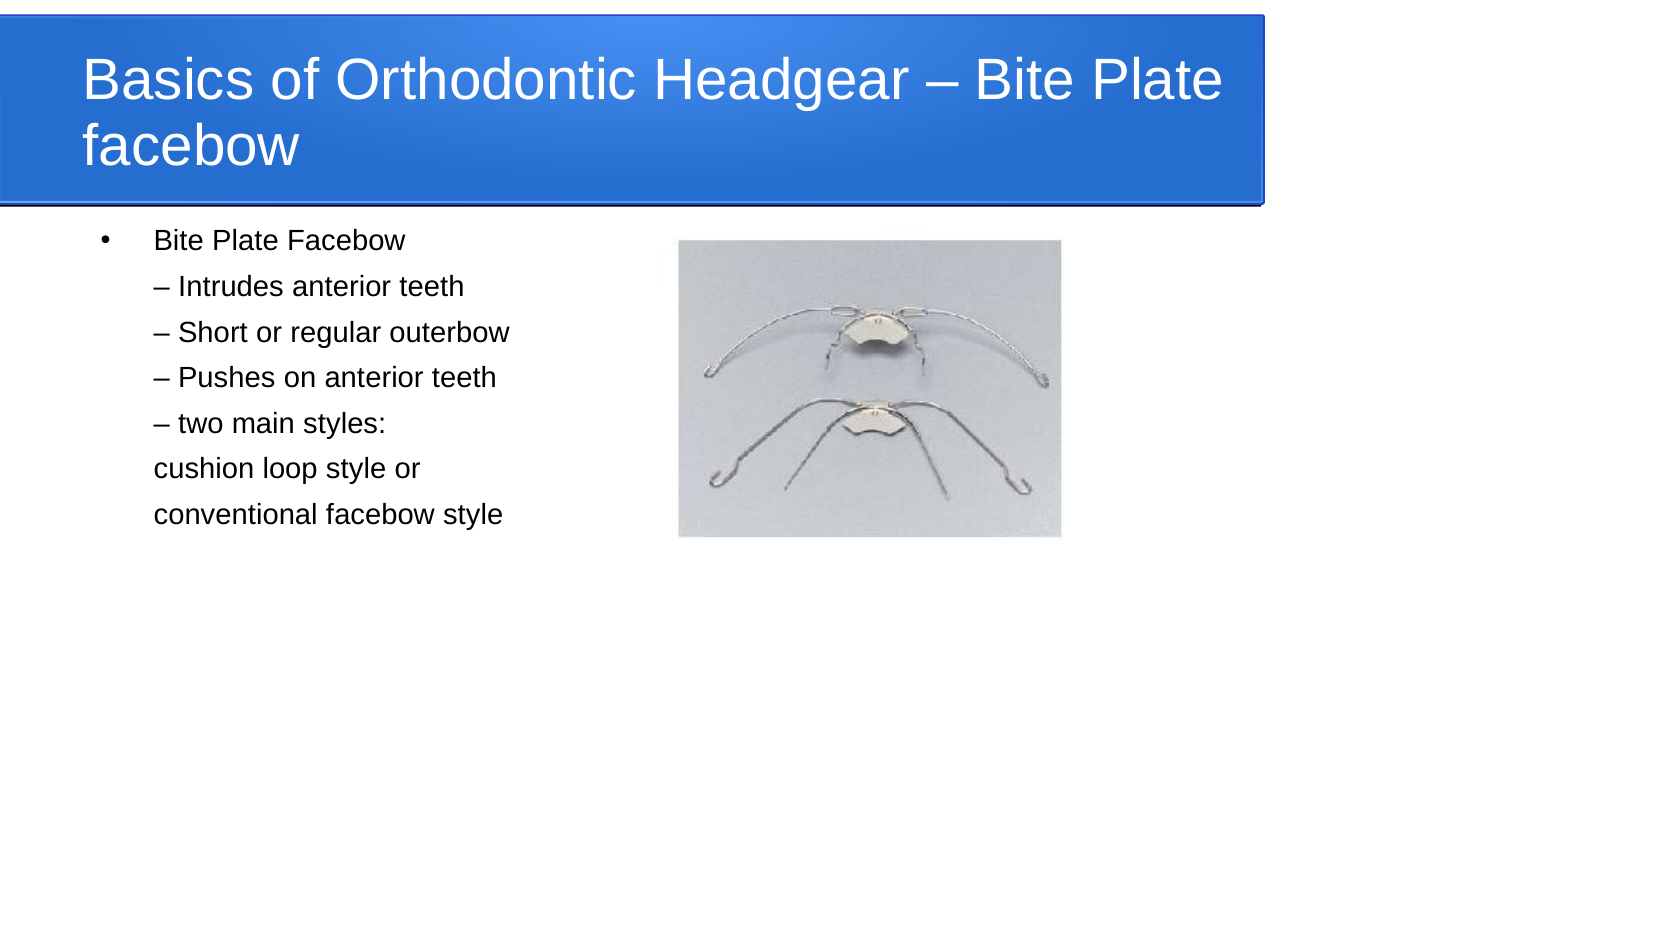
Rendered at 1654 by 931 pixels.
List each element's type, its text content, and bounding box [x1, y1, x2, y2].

picture [661, 224, 1075, 556]
title Basics of Orthodontic Headgear – Bite Plate facebow [82, 35, 1235, 189]
list Bite Plate Facebow – Intrudes anterior teeth – Short or regular outerbow – Pushes on anterior teeth – two main styles: cushion loop style or conventional facebow style [82, 224, 1571, 764]
